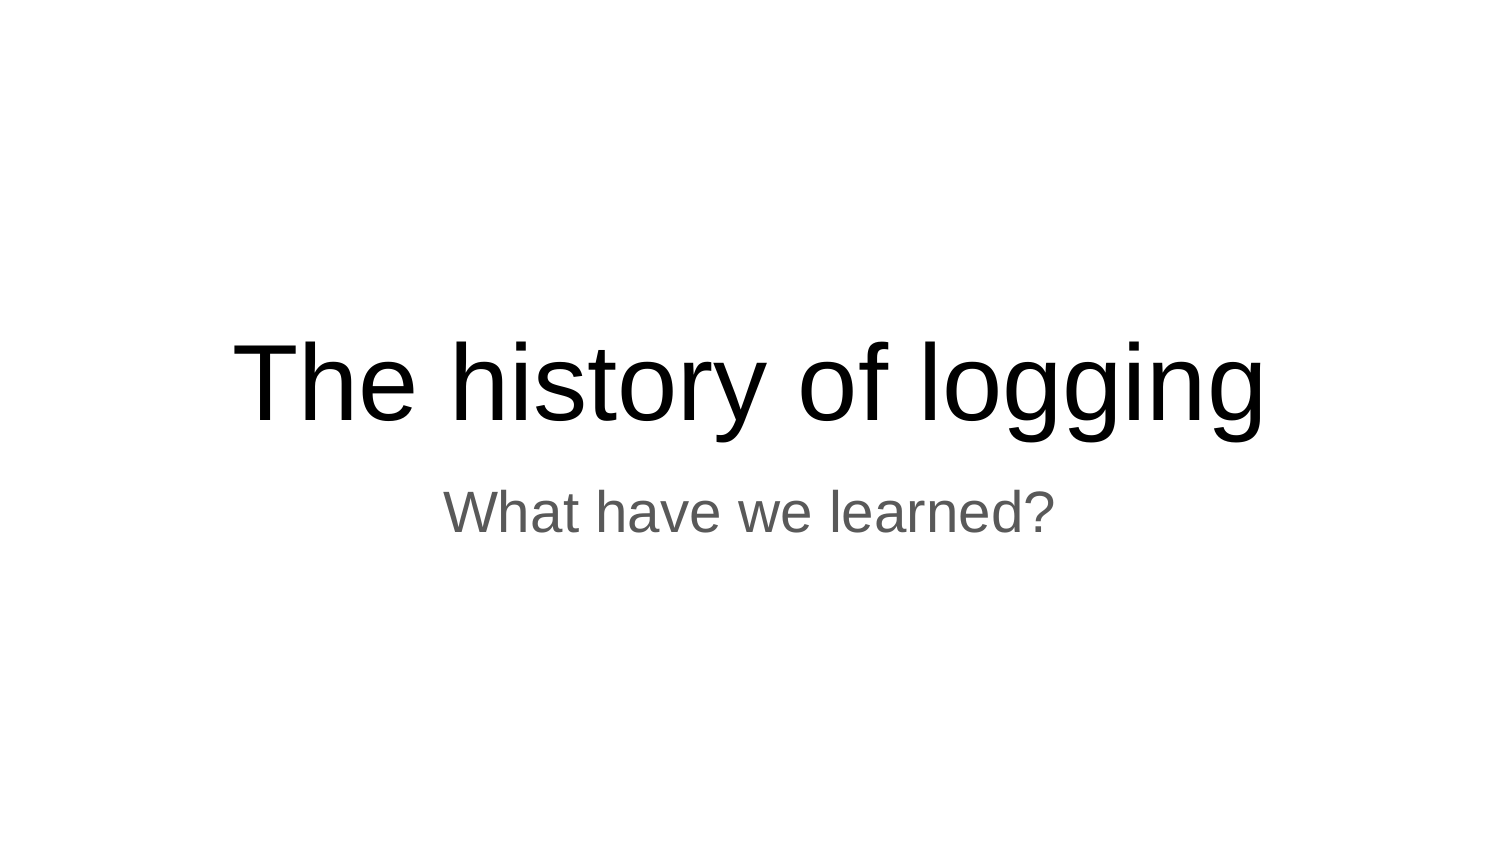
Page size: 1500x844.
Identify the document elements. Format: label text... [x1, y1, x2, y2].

subtitle What have we learned? [51, 464, 1449, 595]
title The history of logging [51, 122, 1449, 459]
